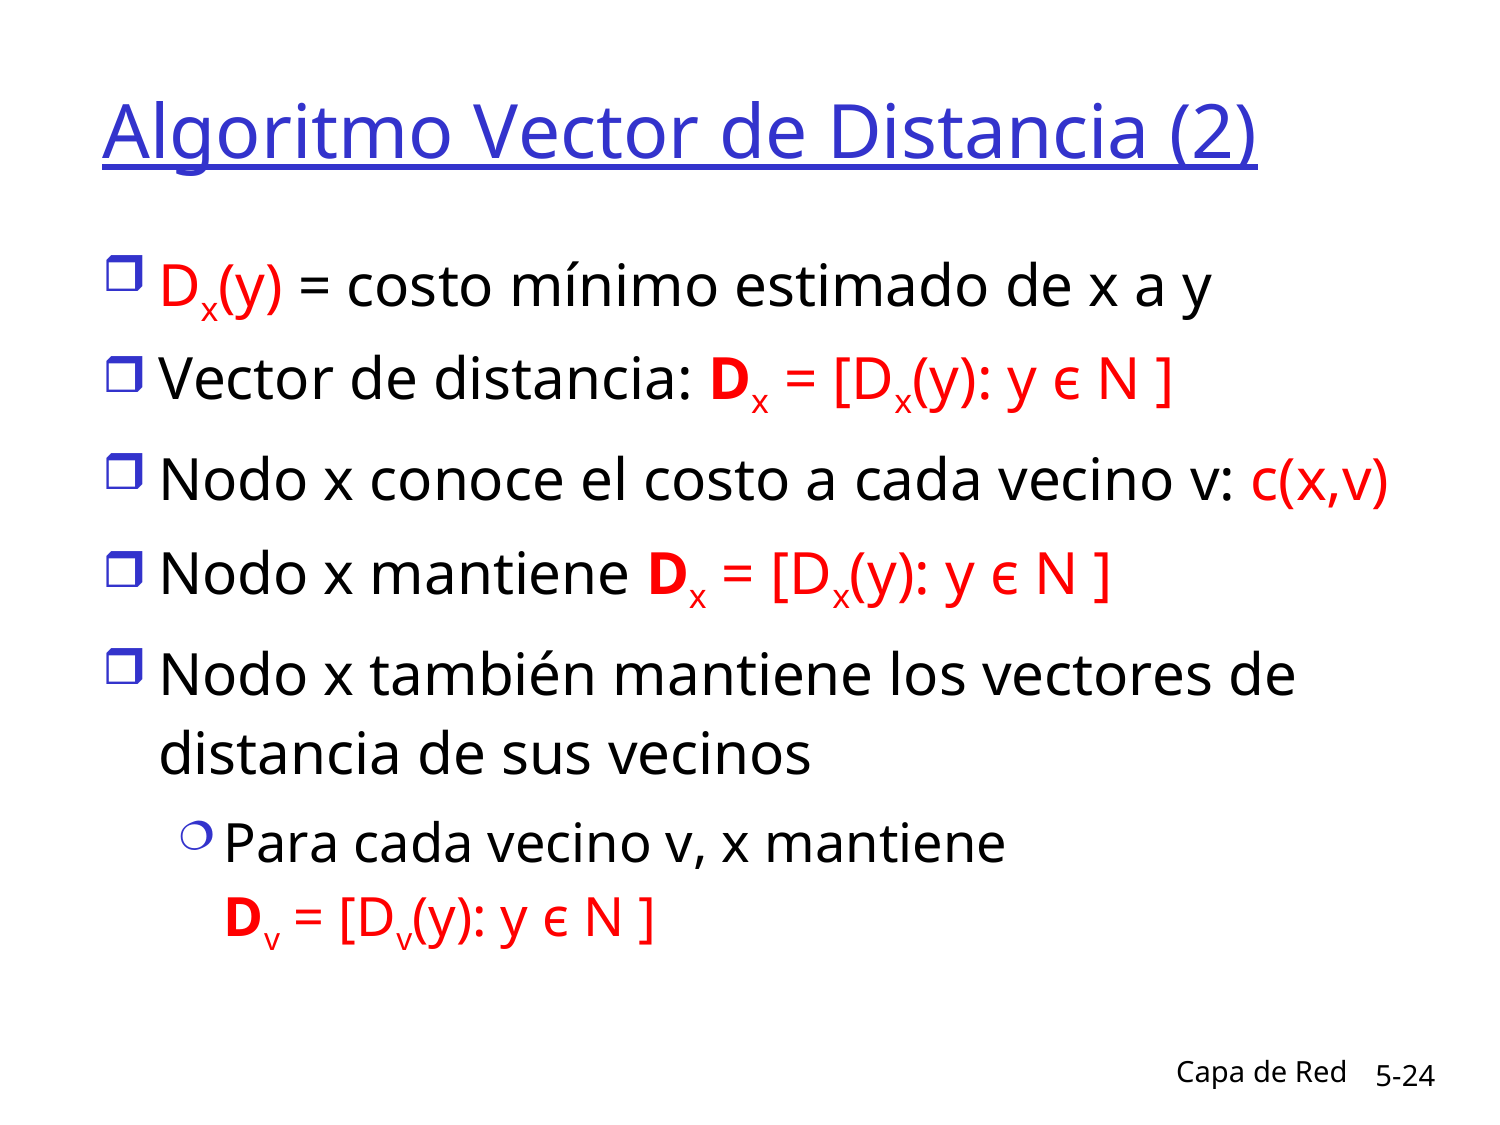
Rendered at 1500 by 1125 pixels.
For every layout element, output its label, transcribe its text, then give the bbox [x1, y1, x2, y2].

list Dx(y) = costo mínimo estimado de x a y Vector de distancia: Dx = [Dx(y): y є N ] Nodo x conoce el costo a cada vecino v: c(x,v) Nodo x mantiene Dx = [Dx(y): y є N ] Nodo x también mantiene los vectores de distancia de sus vecinos Para cada vecino v, x mantiene Dv = [Dv(y): y є N ] [87, 236, 1415, 1000]
title Algoritmo Vector de Distancia (2) [87, 37, 1363, 225]
